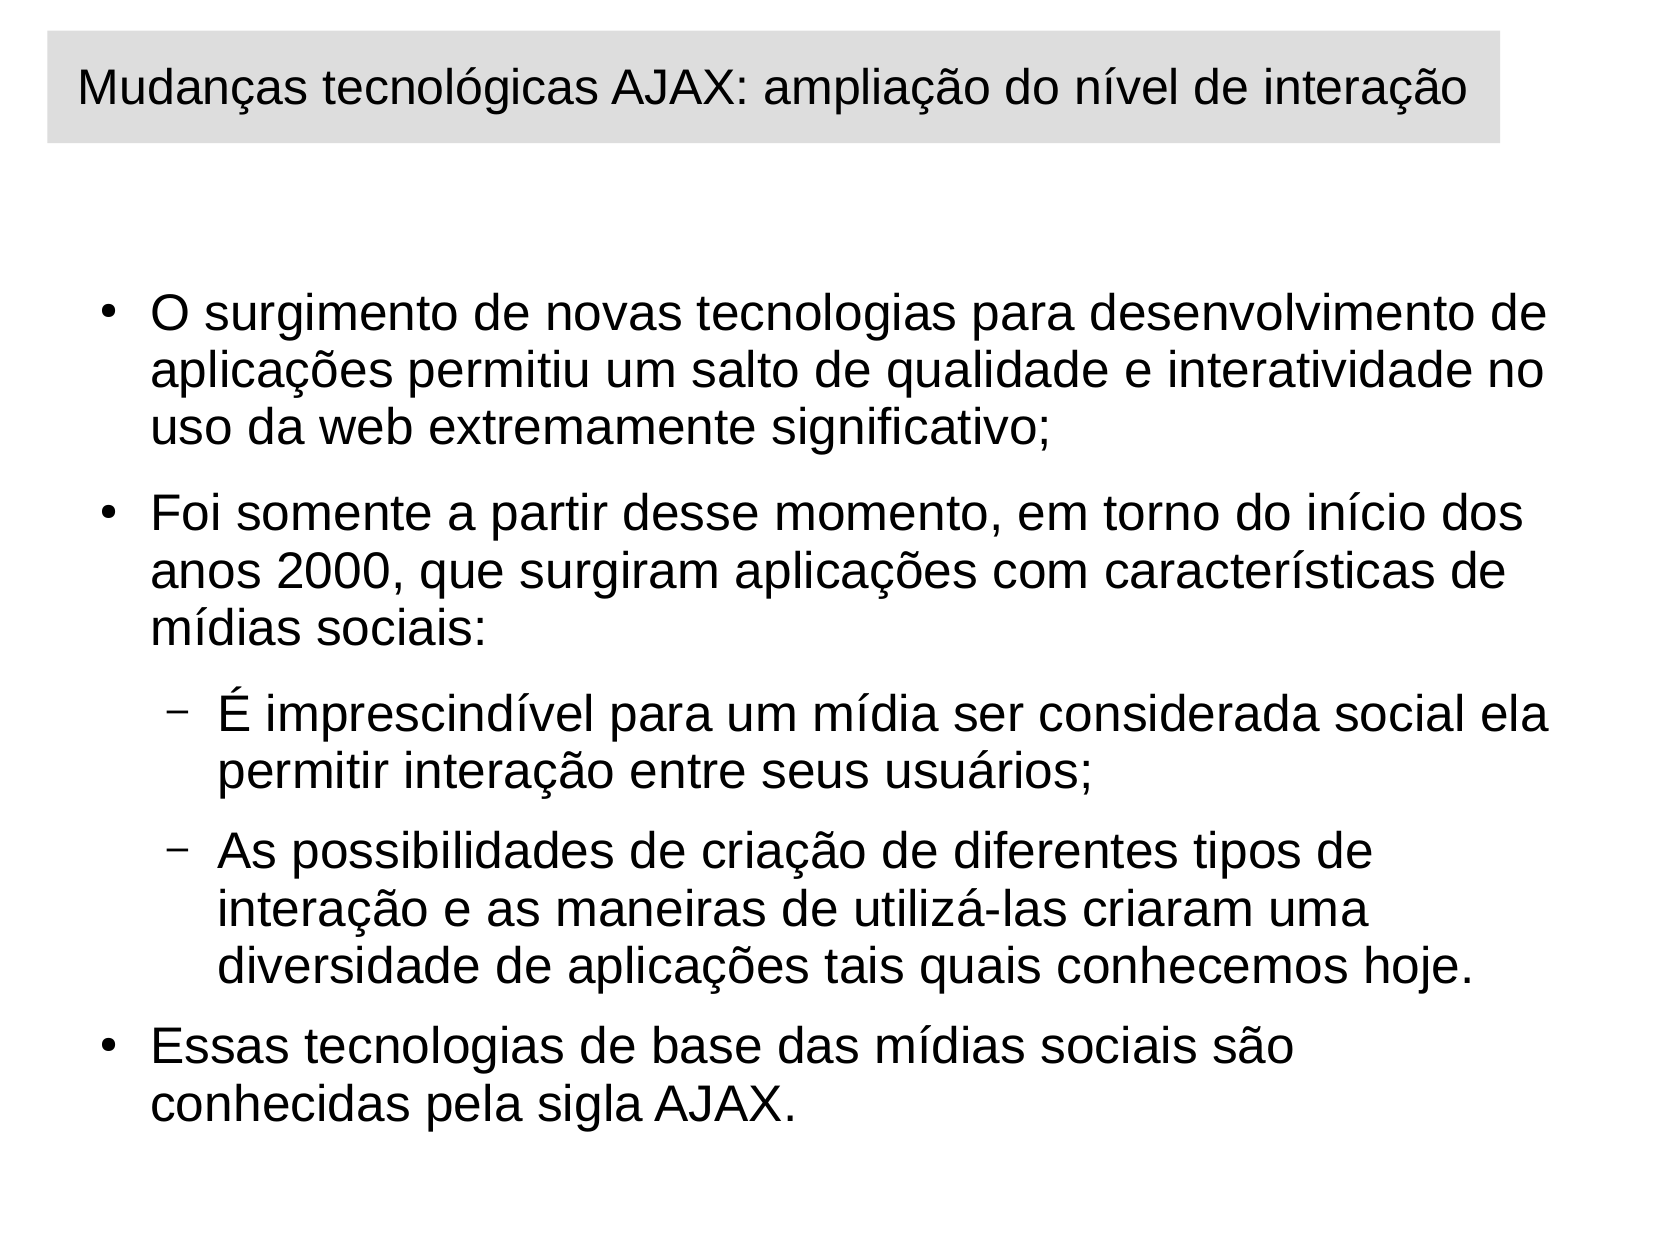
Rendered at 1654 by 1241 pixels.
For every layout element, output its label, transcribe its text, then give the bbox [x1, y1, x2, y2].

title Mudanças tecnológicas AJAX: ampliação do nível de interação [47, 30, 1501, 144]
list O surgimento de novas tecnologias para desenvolvimento de aplicações permitiu um salto de qualidade e interatividade no uso da web extremamente significativo; Foi somente a partir desse momento, em torno do início dos anos 2000, que surgiram aplicações com características de mídias sociais: É imprescindível para um mídia ser considerada social ela permitir interação entre seus usuários; As possibilidades de criação de diferentes tipos de interação e as maneiras de utilizá-las criaram uma diversidade de aplicações tais quais conhecemos hoje. Essas tecnologias de base das mídias sociais são conhecidas pela sigla AJAX. [82, 283, 1571, 1134]
